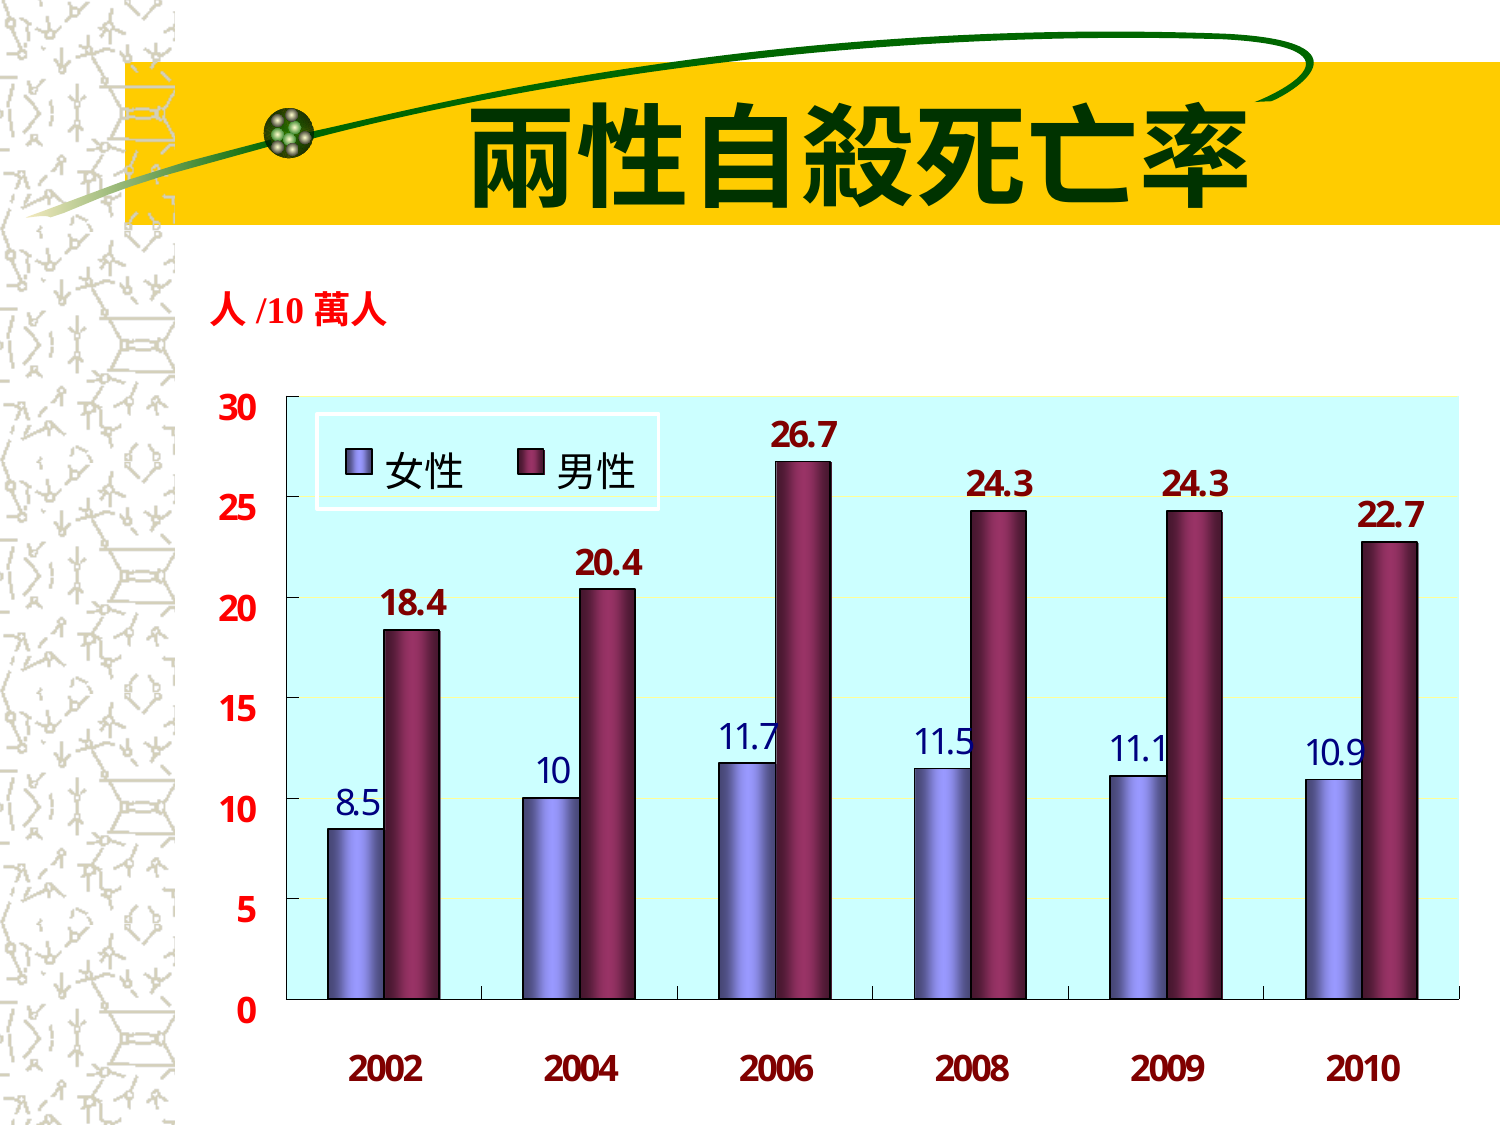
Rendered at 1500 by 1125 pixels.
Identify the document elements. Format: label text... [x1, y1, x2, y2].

text_box 人/10萬人 [194, 278, 408, 339]
text_box 兩性自殺死亡率 [372, 78, 1345, 193]
chart [179, 353, 1500, 1125]
